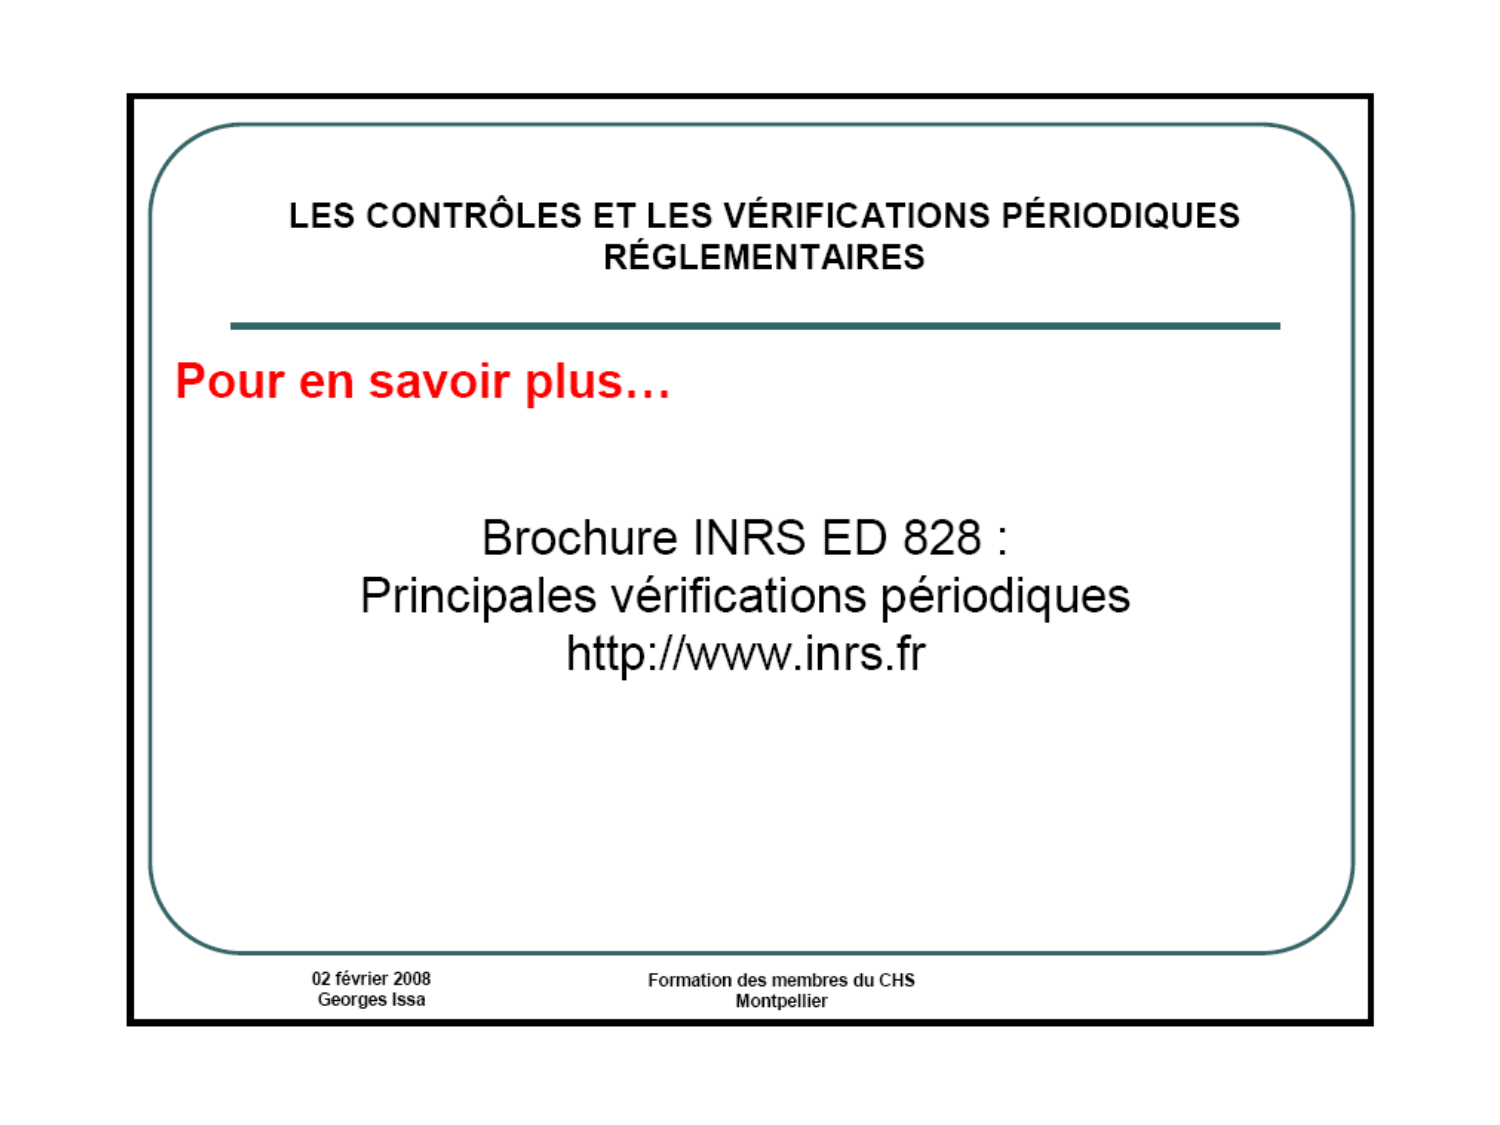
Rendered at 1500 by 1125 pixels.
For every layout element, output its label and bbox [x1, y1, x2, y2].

picture [118, 86, 1382, 1038]
